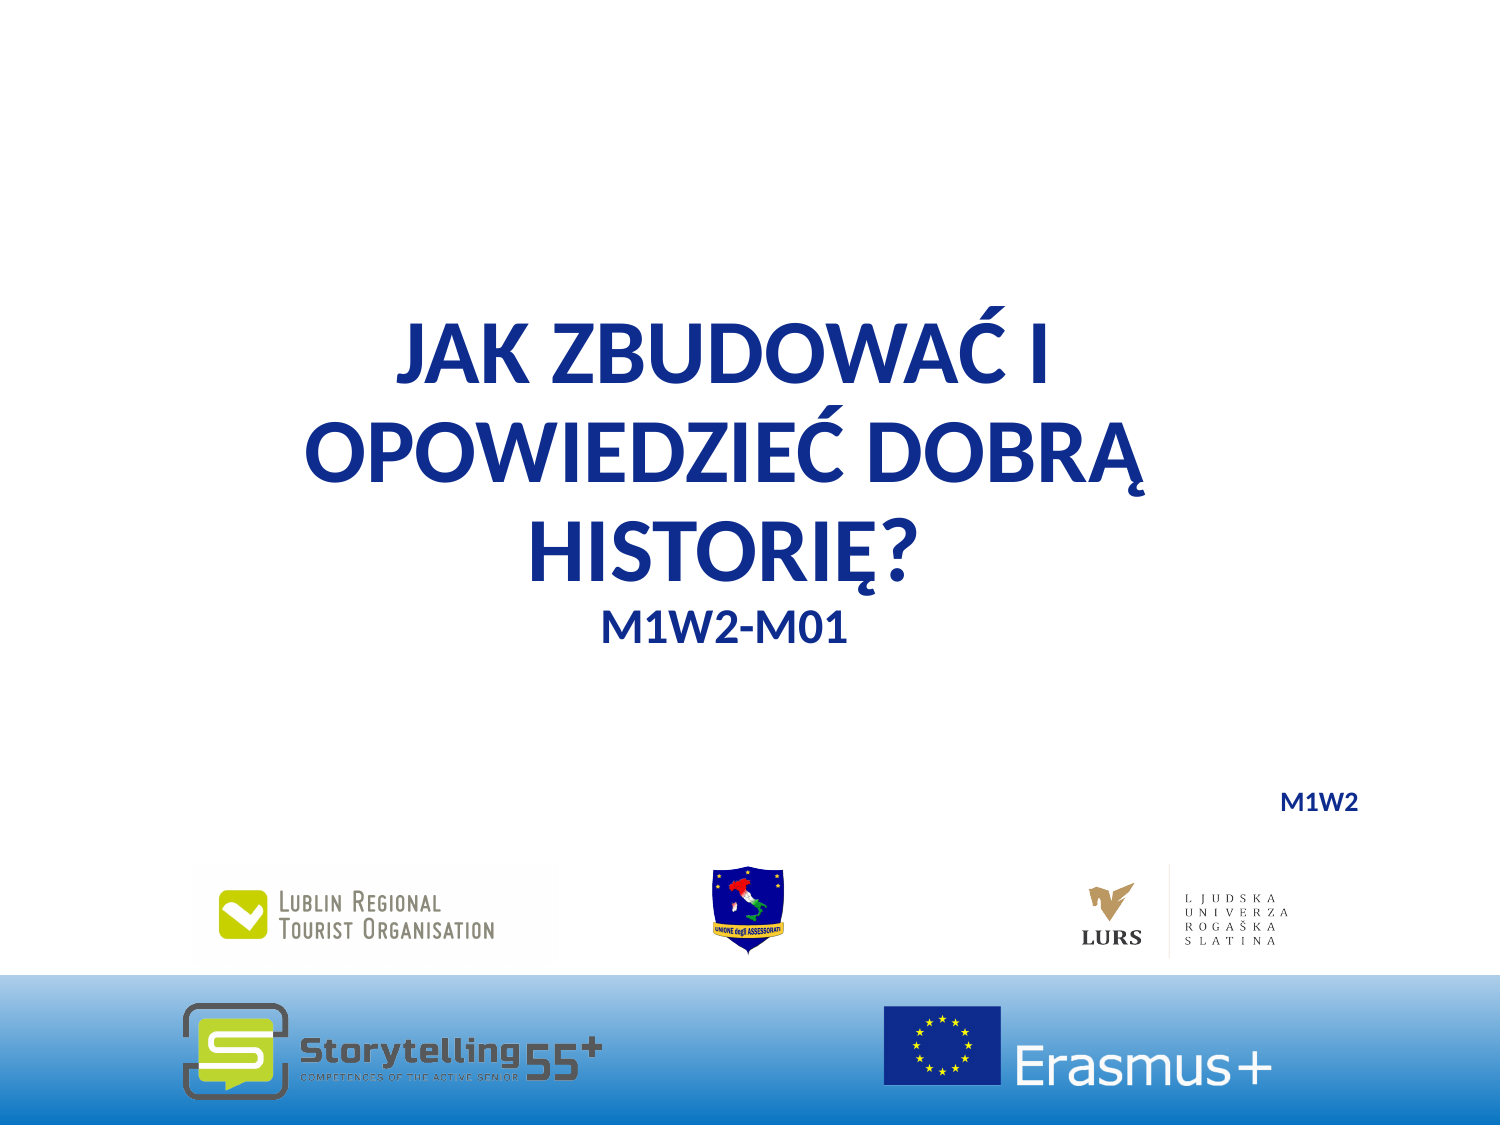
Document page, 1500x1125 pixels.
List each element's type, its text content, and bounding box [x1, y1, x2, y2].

picture [1082, 864, 1288, 958]
title JAK ZBUDOWAĆ I OPOWIEDZIEĆ DOBRĄ HISTORIĘ? [162, 296, 1288, 487]
text_box M1W2 [1172, 777, 1467, 823]
picture [183, 1004, 602, 1100]
picture [192, 863, 559, 966]
text_box [0, 857, 1500, 1125]
picture [698, 861, 802, 959]
picture [861, 983, 1294, 1108]
subtitle M1W2-M01 [127, 597, 1322, 738]
